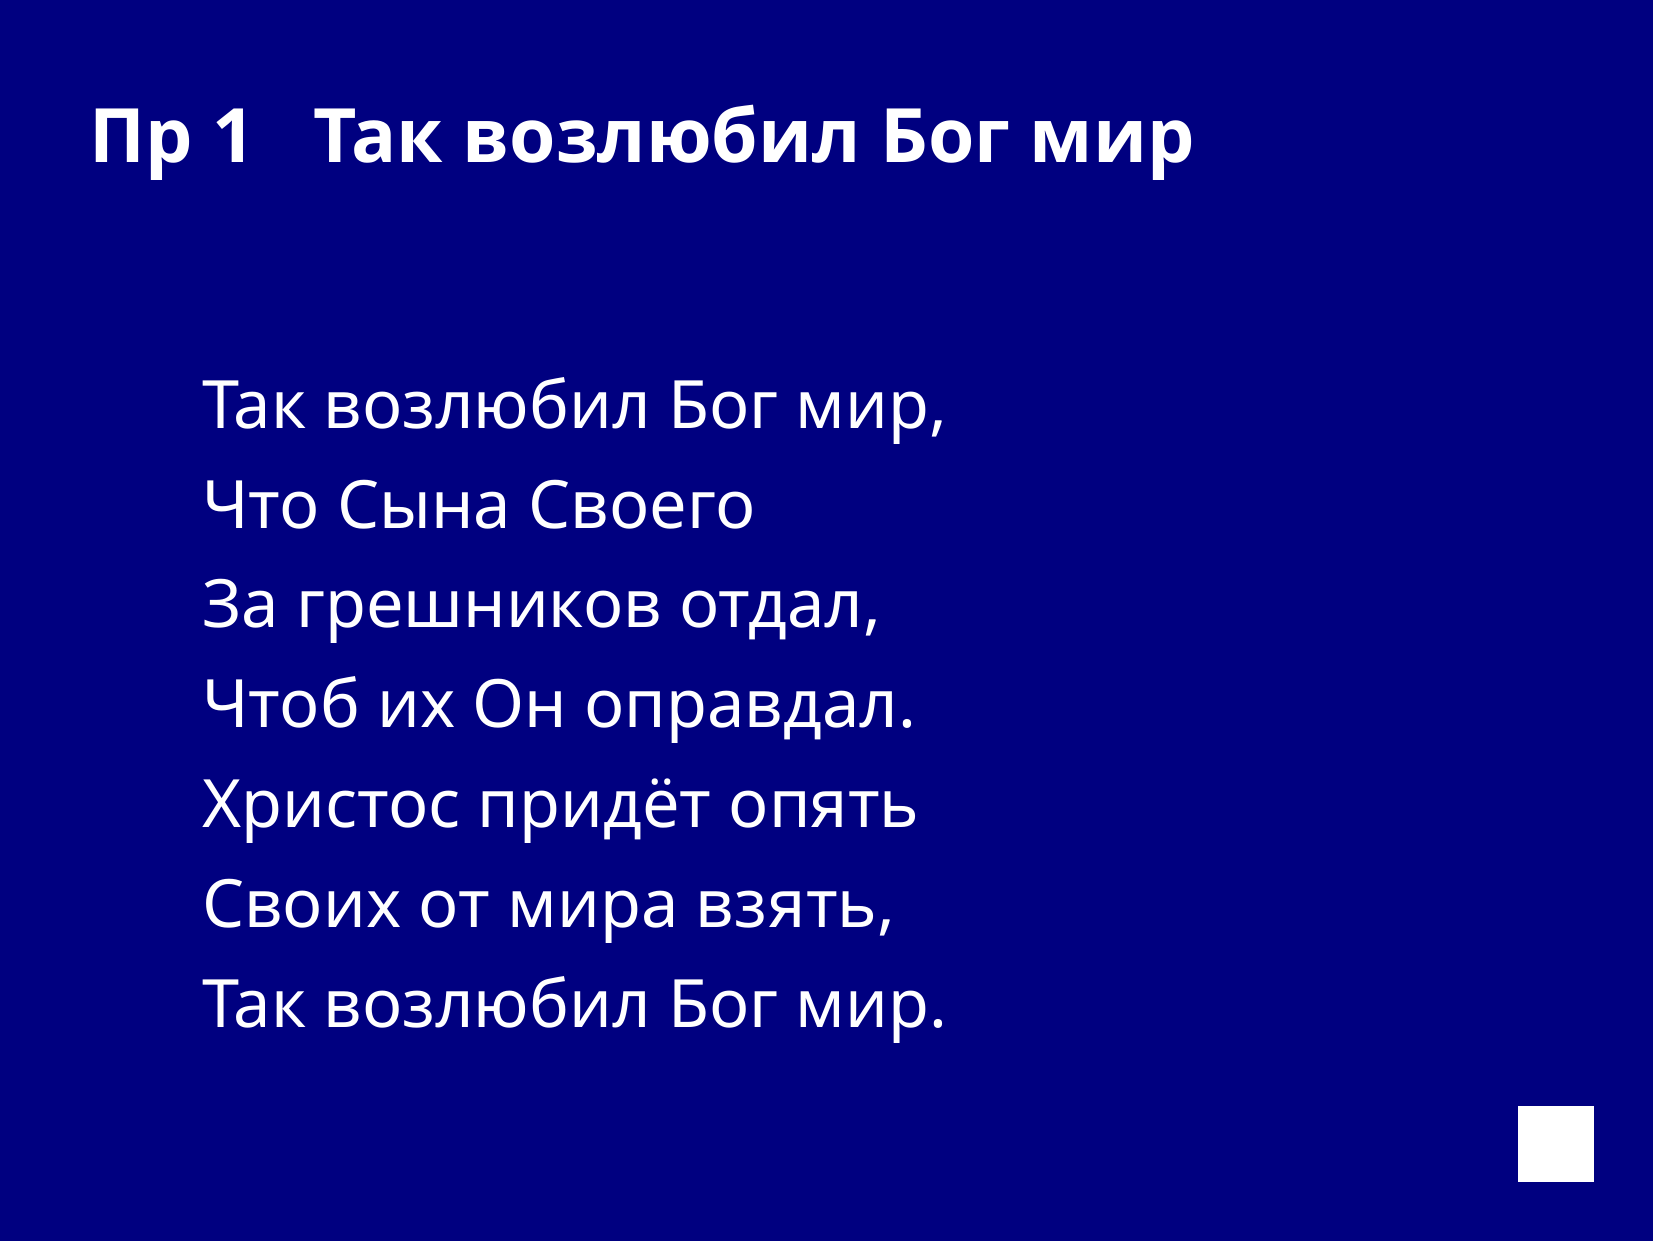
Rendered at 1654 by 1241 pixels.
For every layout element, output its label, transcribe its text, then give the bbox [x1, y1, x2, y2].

text_box Так возлюбил Бог мир, Что Сына Своего За грешников отдал, Чтоб их Он оправдал. Христос придёт опять Своих от мира взять, Так возлюбил Бог мир. [75, 188, 1576, 1163]
text_box Пр 1 Так возлюбил Бог мир [75, 75, 1576, 188]
text_box [1518, 1106, 1594, 1182]
